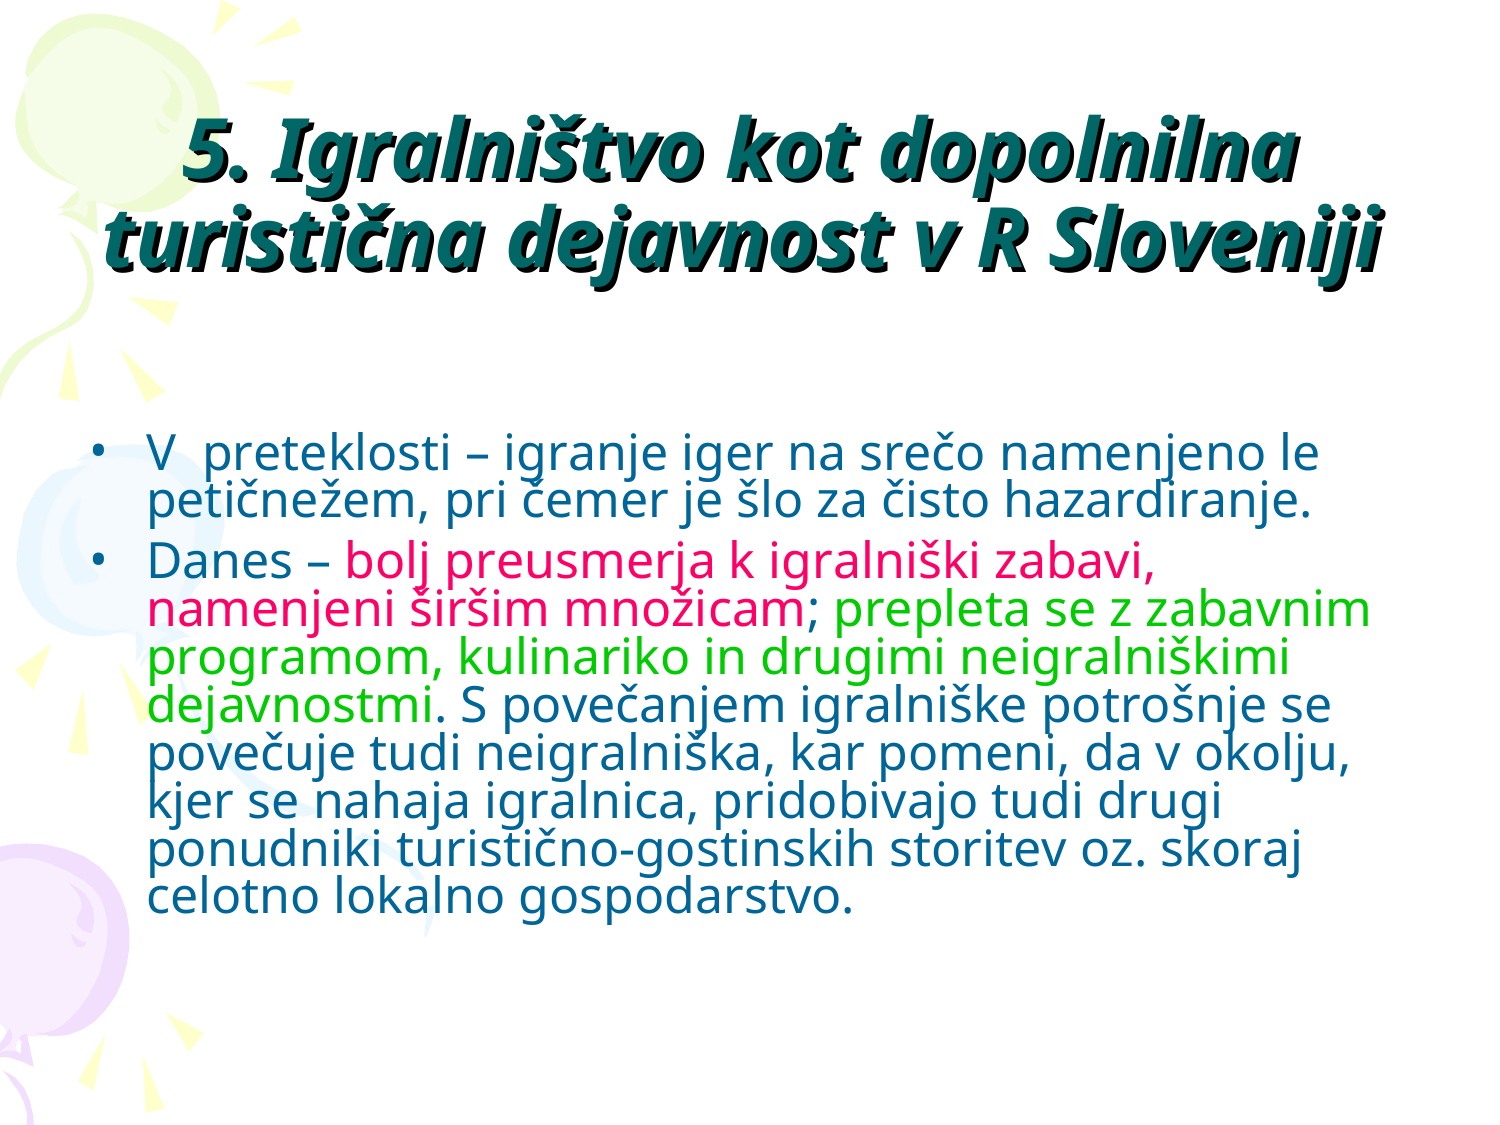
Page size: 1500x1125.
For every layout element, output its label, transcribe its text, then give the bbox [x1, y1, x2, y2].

list V preteklosti – igranje iger na srečo namenjeno le petičnežem, pri čemer je šlo za čisto hazardiranje. Danes – bolj preusmerja k igralniški zabavi, namenjeni širšim množicam; prepleta se z zabavnim programom, kulinariko in drugimi neigralniškimi dejavnostmi. S povečanjem igralniške potrošnje se povečuje tudi neigralniška, kar pomeni, da v okolju, kjer se nahaja igralnica, pridobivajo tudi drugi ponudniki turistično-gostinskih storitev oz. skoraj celotno lokalno gospodarstvo. [75, 262, 1426, 994]
title 5. Igralništvo kot dopolnilna turistična dejavnost v R Sloveniji [64, 78, 1418, 294]
